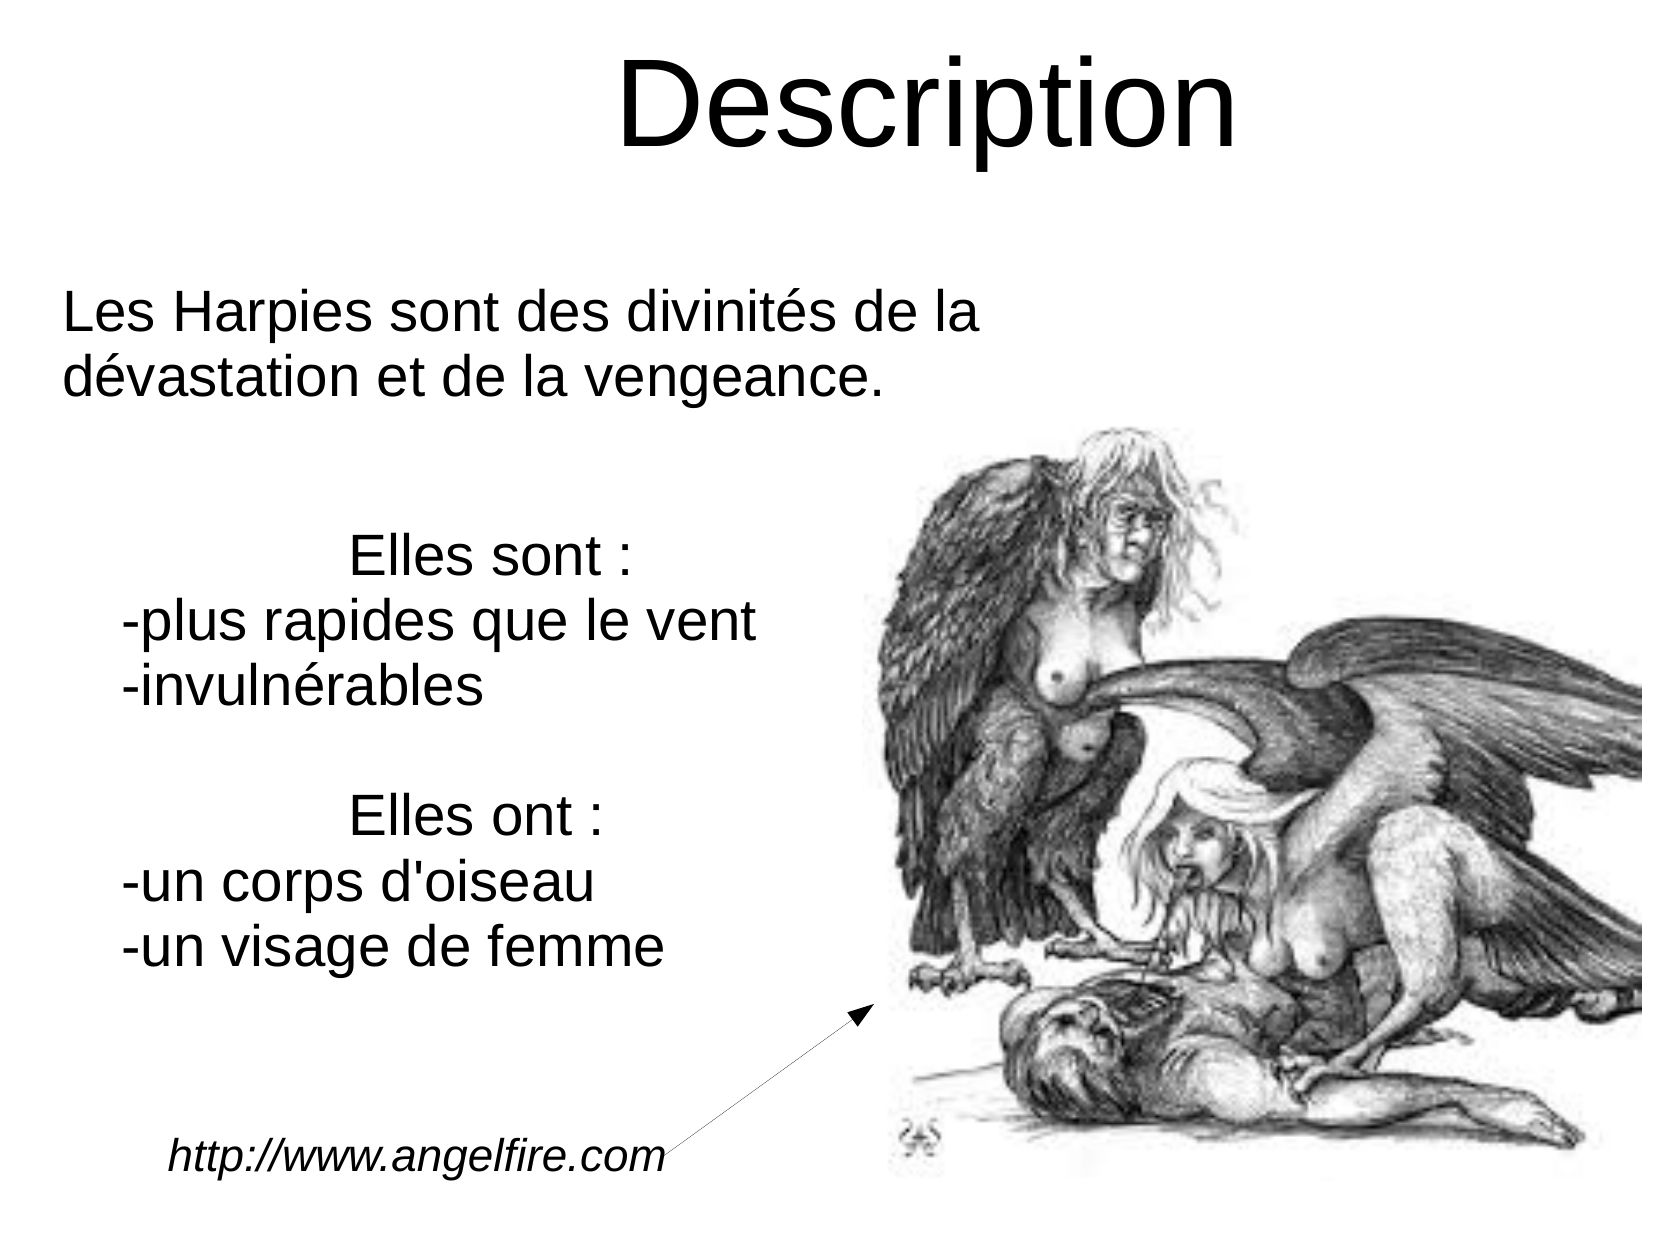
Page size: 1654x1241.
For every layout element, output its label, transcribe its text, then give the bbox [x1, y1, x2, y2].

picture [862, 401, 1642, 1182]
text_box Elles sont : -plus rapides que le vent -invulnérables Elles ont : -un corps d'oiseau -un visage de femme [106, 515, 1063, 1028]
text_box Description [307, 25, 1548, 181]
text_box http://www.angelfire.com [152, 1122, 733, 1189]
text_box Les Harpies sont des divinités de la dévastation et de la vengeance. [47, 271, 1134, 1217]
